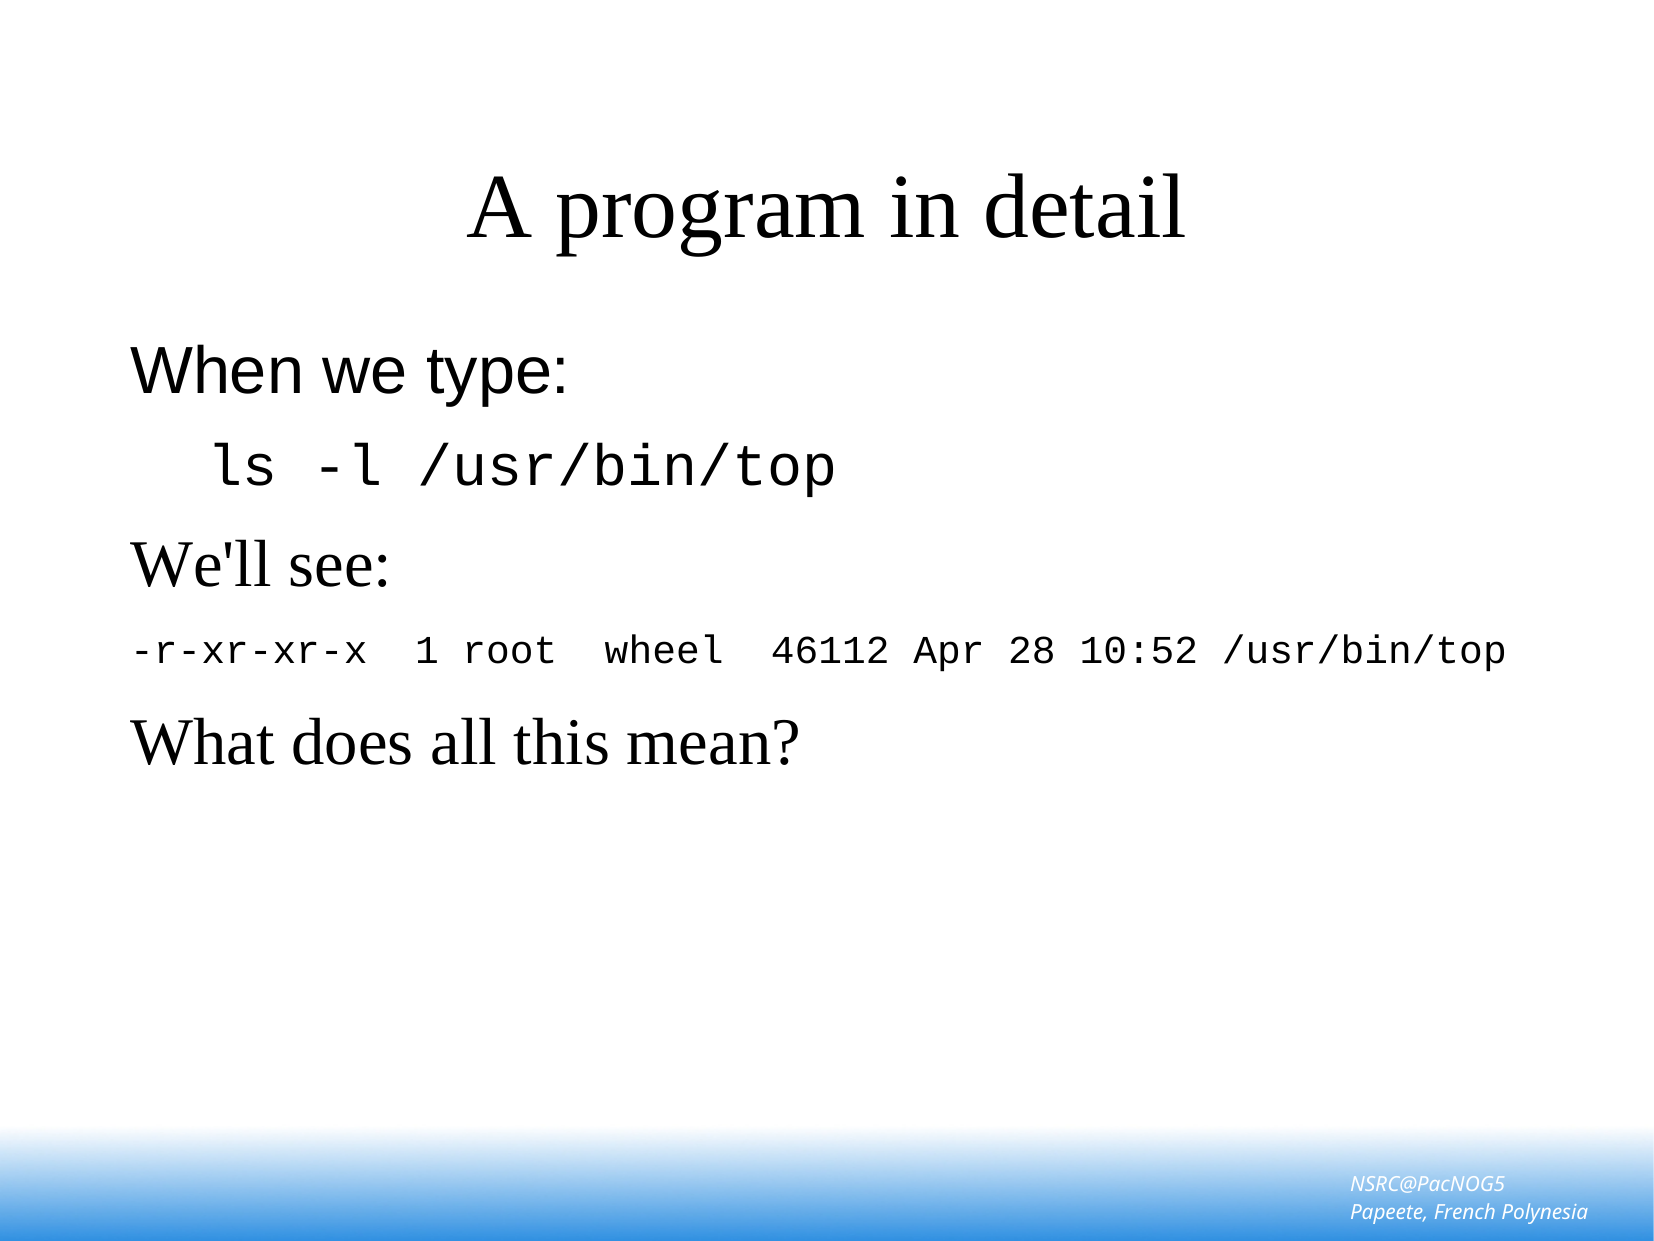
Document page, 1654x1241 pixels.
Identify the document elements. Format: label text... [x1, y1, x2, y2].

list When we type: ls -l /usr/bin/top We'll see: -r-xr-xr-x 1 root wheel 46112 Apr 28 10:52 /usr/bin/top What does all this mean? [112, 332, 1576, 1115]
picture [0, 1124, 1654, 1241]
title A program in detail [121, 102, 1534, 310]
